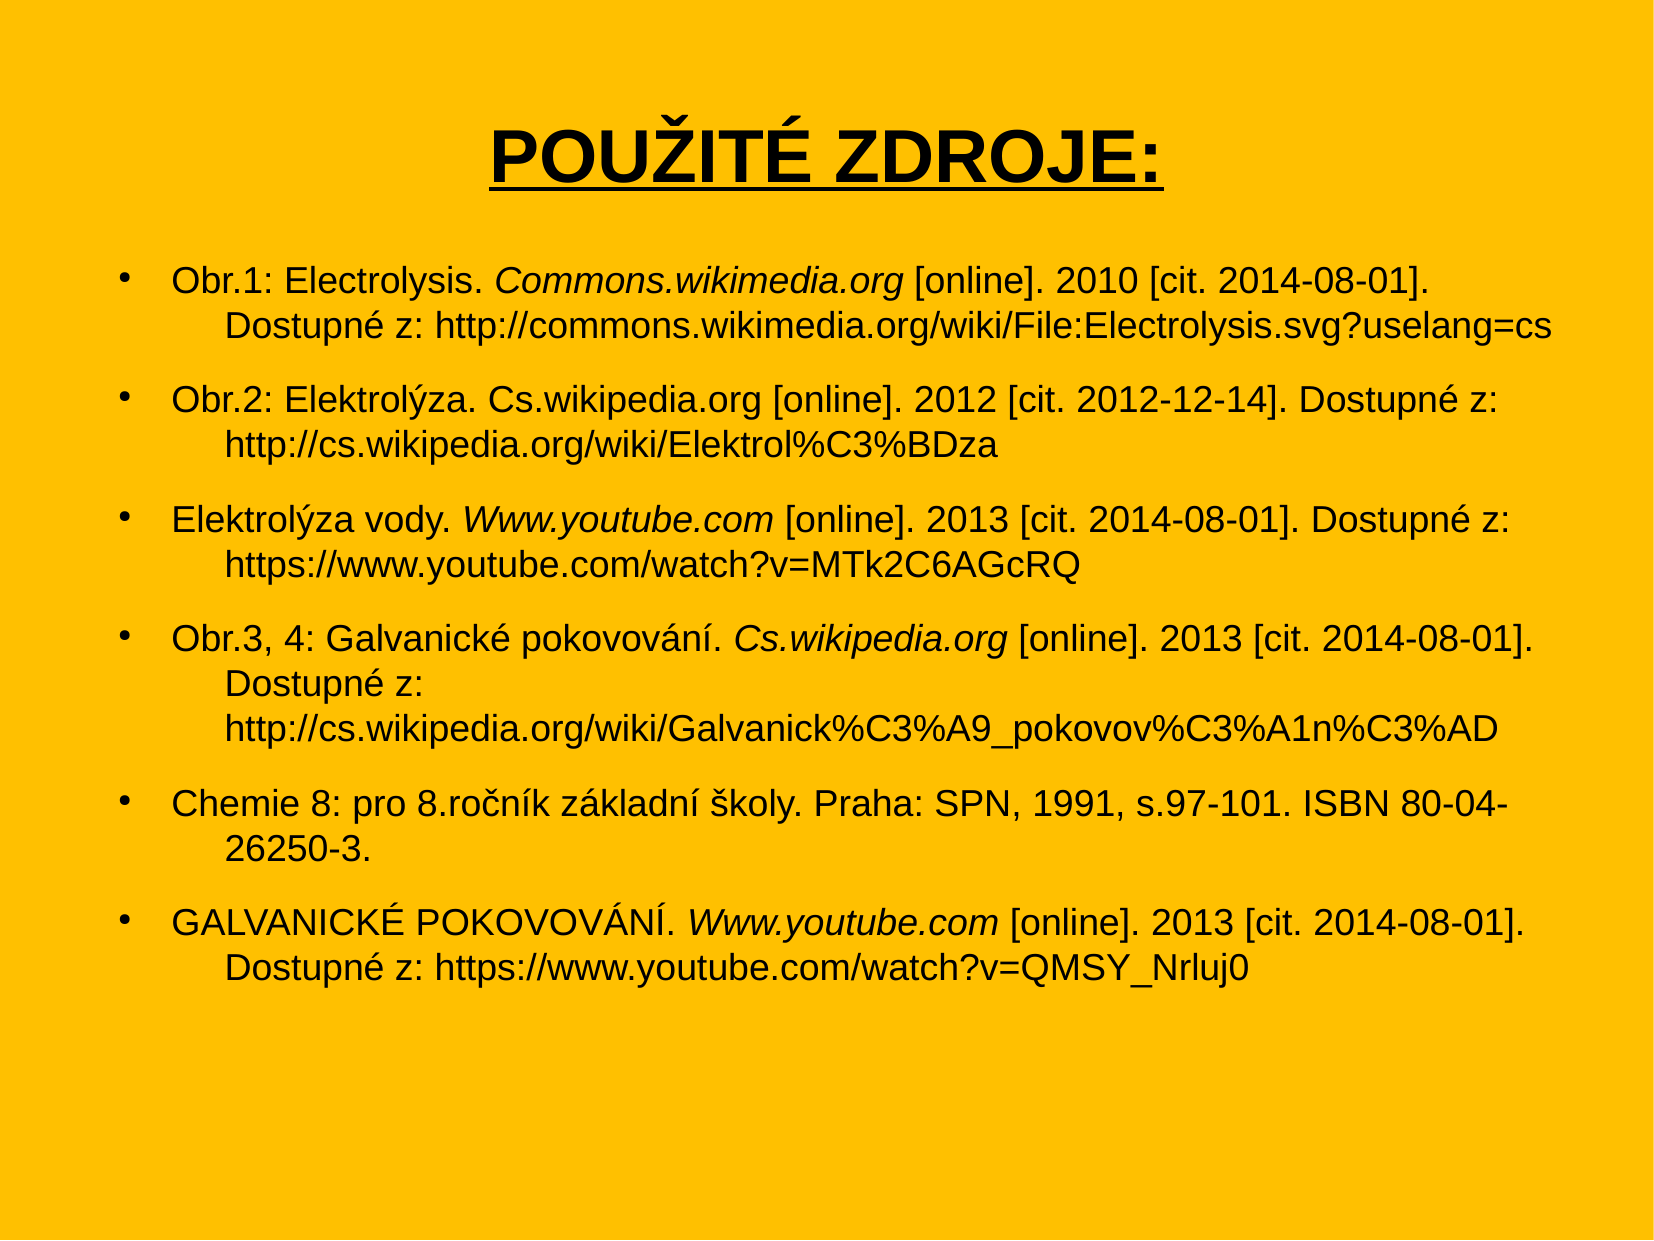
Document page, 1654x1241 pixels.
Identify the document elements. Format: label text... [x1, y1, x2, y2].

list Obr.1: Electrolysis. Commons.wikimedia.org [online]. 2010 [cit. 2014-08-01]. Dostupné z: http://commons.wikimedia.org/wiki/File:Electrolysis.svg?uselang=cs Obr.2: Elektrolýza. Cs.wikipedia.org [online]. 2012 [cit. 2012-12-14]. Dostupné z: http://cs.wikipedia.org/wiki/Elektrol%C3%BDza Elektrolýza vody. Www.youtube.com [online]. 2013 [cit. 2014-08-01]. Dostupné z: https://www.youtube.com/watch?v=MTk2C6AGcRQ Obr.3, 4: Galvanické pokovování. Cs.wikipedia.org [online]. 2013 [cit. 2014-08-01]. Dostupné z: http://cs.wikipedia.org/wiki/Galvanick%C3%A9_pokovov%C3%A1n%C3%AD Chemie 8: pro 8.ročník základní školy. Praha: SPN, 1991, s.97-101. ISBN 80-04-26250-3. GALVANICKÉ POKOVOVÁNÍ. Www.youtube.com [online]. 2013 [cit. 2014-08-01]. Dostupné z: https://www.youtube.com/watch?v=QMSY_Nrluj0 [82, 256, 1571, 1063]
title POUŽITÉ ZDROJE: [82, 49, 1571, 256]
